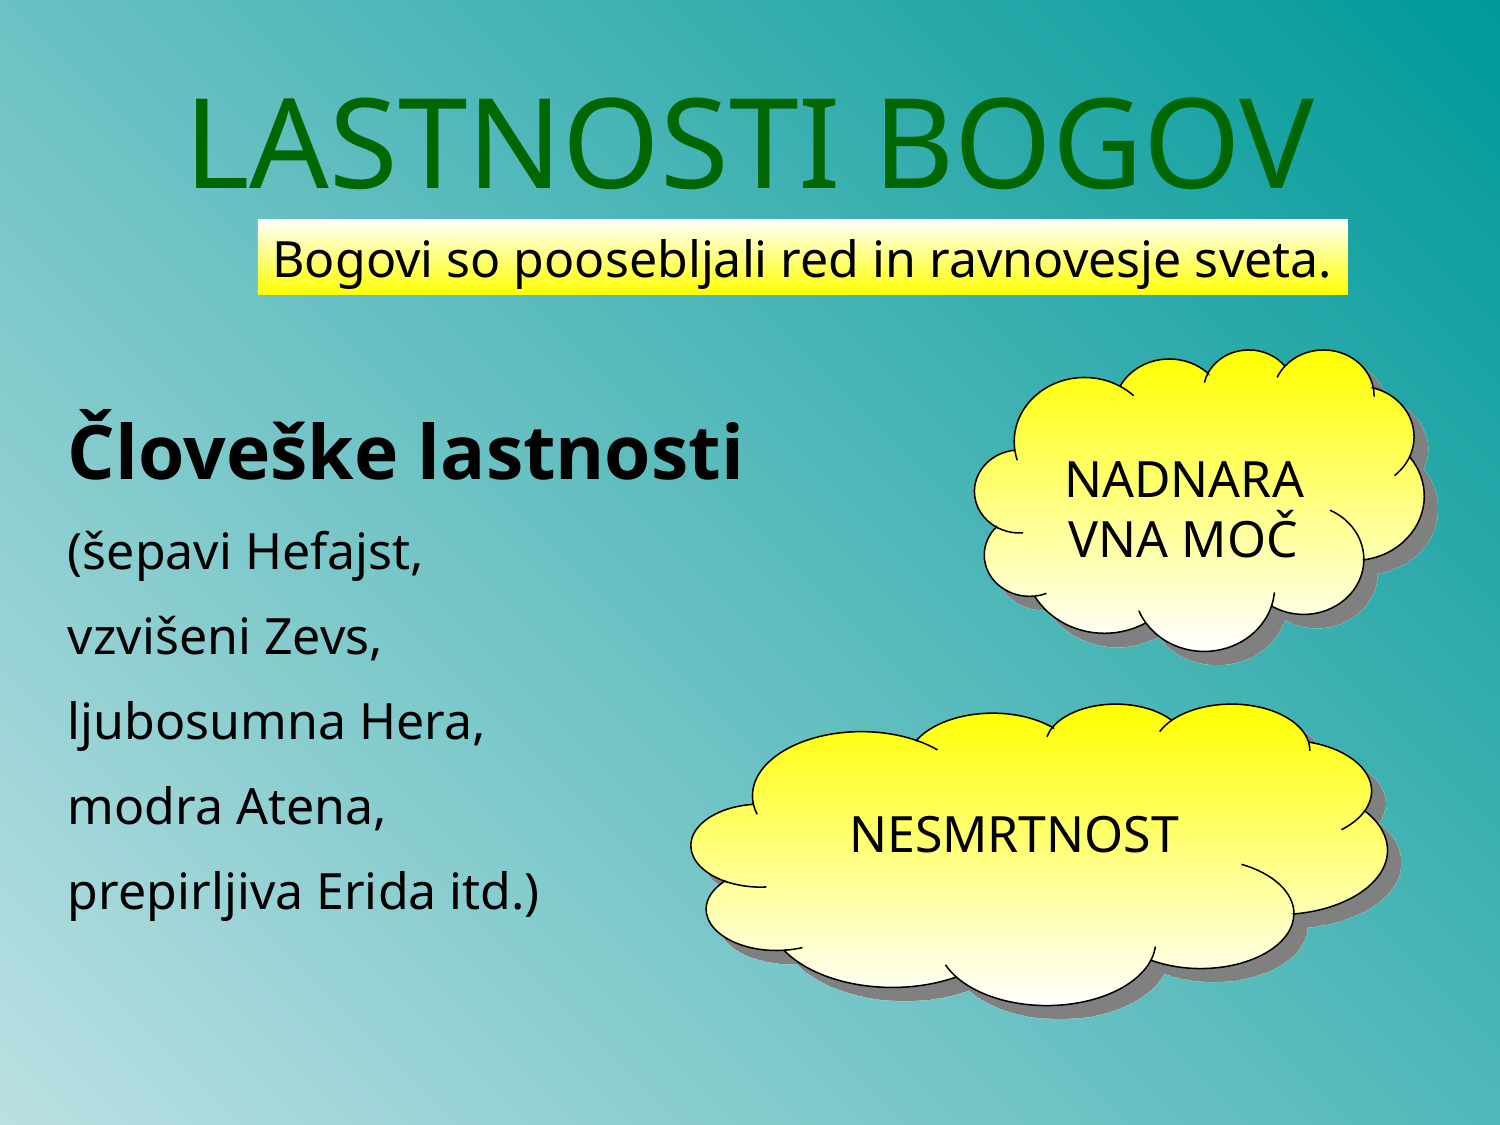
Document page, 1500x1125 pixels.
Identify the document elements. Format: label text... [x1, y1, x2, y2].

text_box Človeške lastnosti (šepavi Hefajst, vzvišeni Zevs, ljubosumna Hera, modra Atena, prepirljiva Erida itd.) [53, 397, 833, 927]
text_box NESMRTNOST [690, 704, 1388, 1006]
title LASTNOSTI BOGOV [75, 45, 1425, 233]
text_box NADNARAVNA MOČ [974, 349, 1425, 652]
text_box Bogovi so poosebljali red in ravnovesje sveta. [257, 219, 1348, 295]
